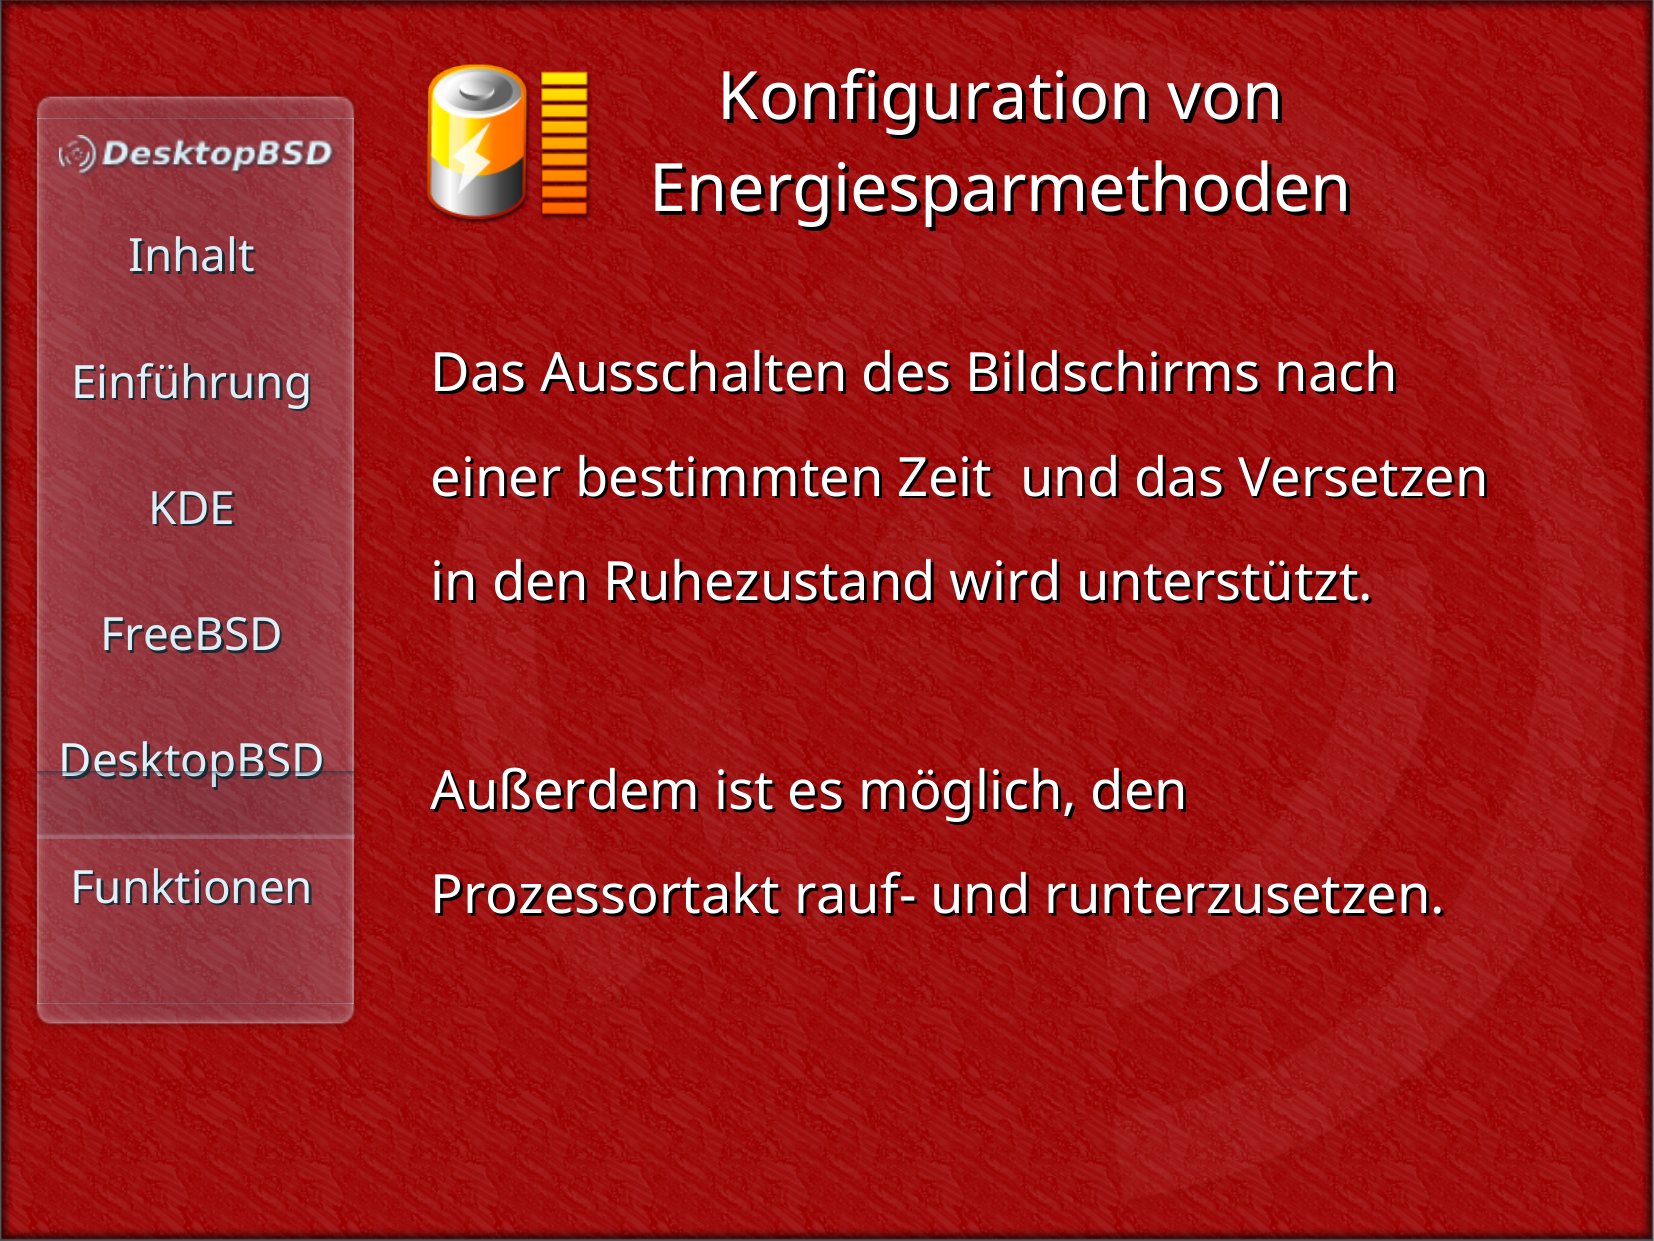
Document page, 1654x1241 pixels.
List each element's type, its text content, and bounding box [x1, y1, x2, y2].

list Das Ausschalten des Bildschirms nach einer bestimmten Zeit und das Versetzen in den Ruhezustand wird unterstützt. Außerdem ist es möglich, den Prozessortakt rauf- und runterzusetzen. [413, 333, 1595, 1152]
title Konfiguration von Energiesparmethoden [407, 35, 1595, 243]
picture [0, 0, 1654, 1241]
